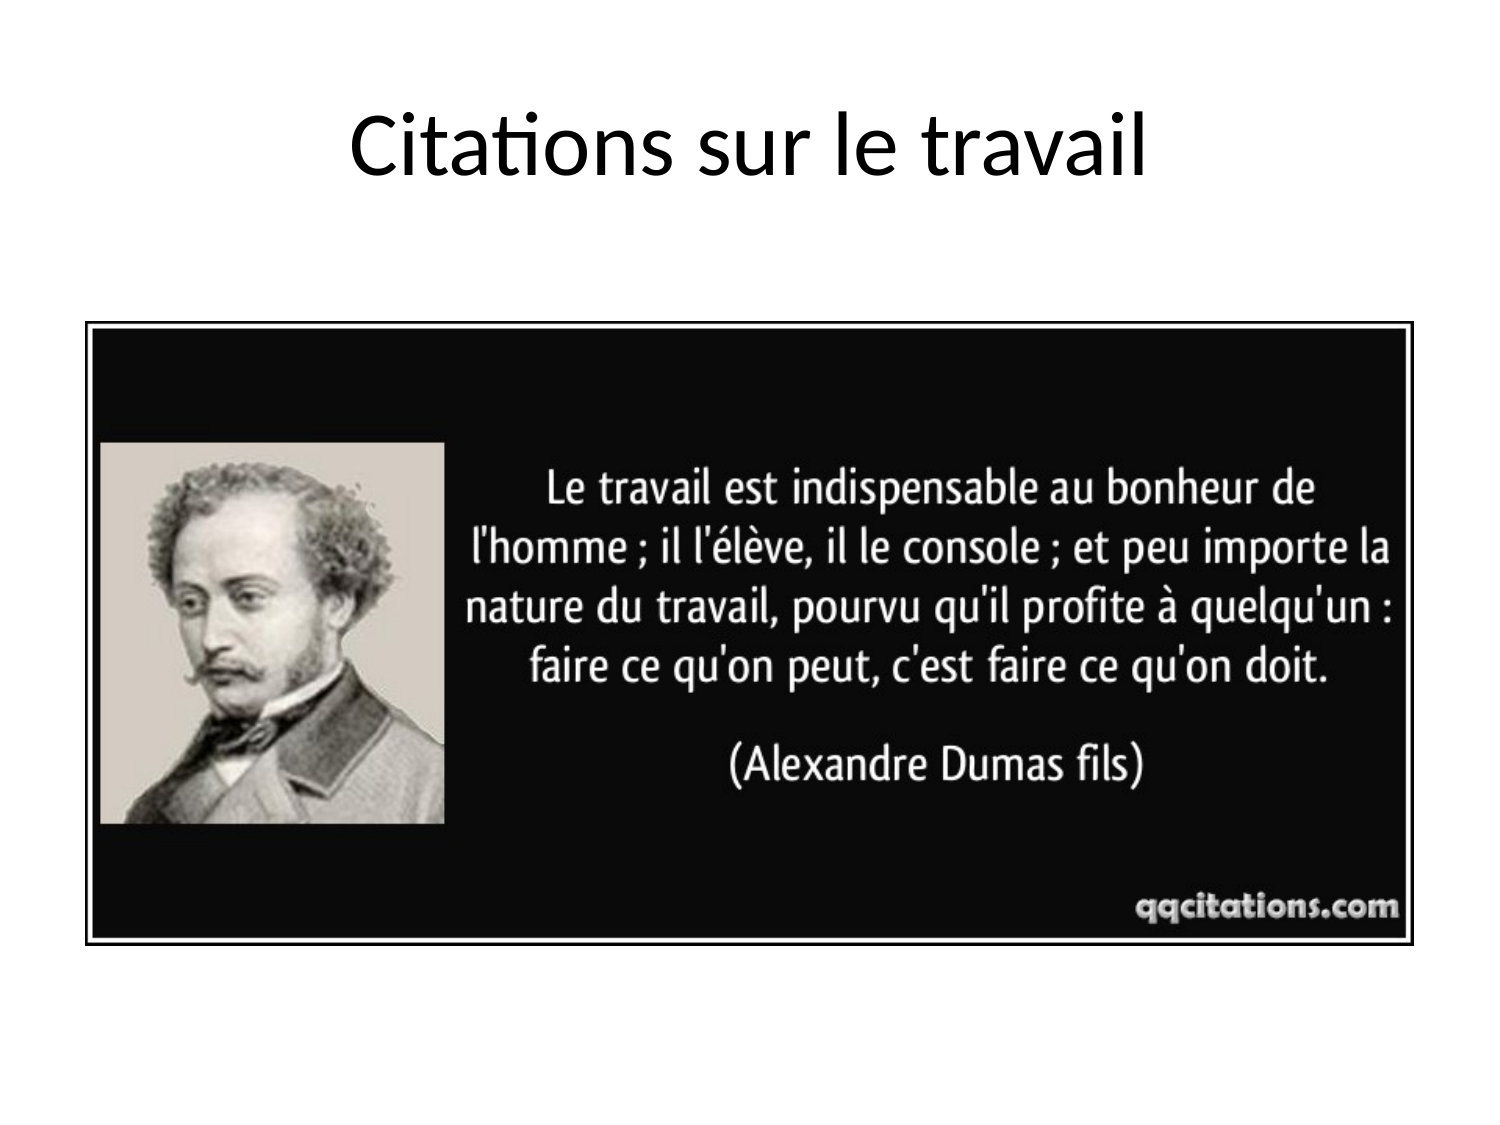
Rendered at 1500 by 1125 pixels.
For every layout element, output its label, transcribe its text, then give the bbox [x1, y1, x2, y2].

title Citations sur le travail [75, 45, 1425, 233]
picture [85, 321, 1414, 947]
